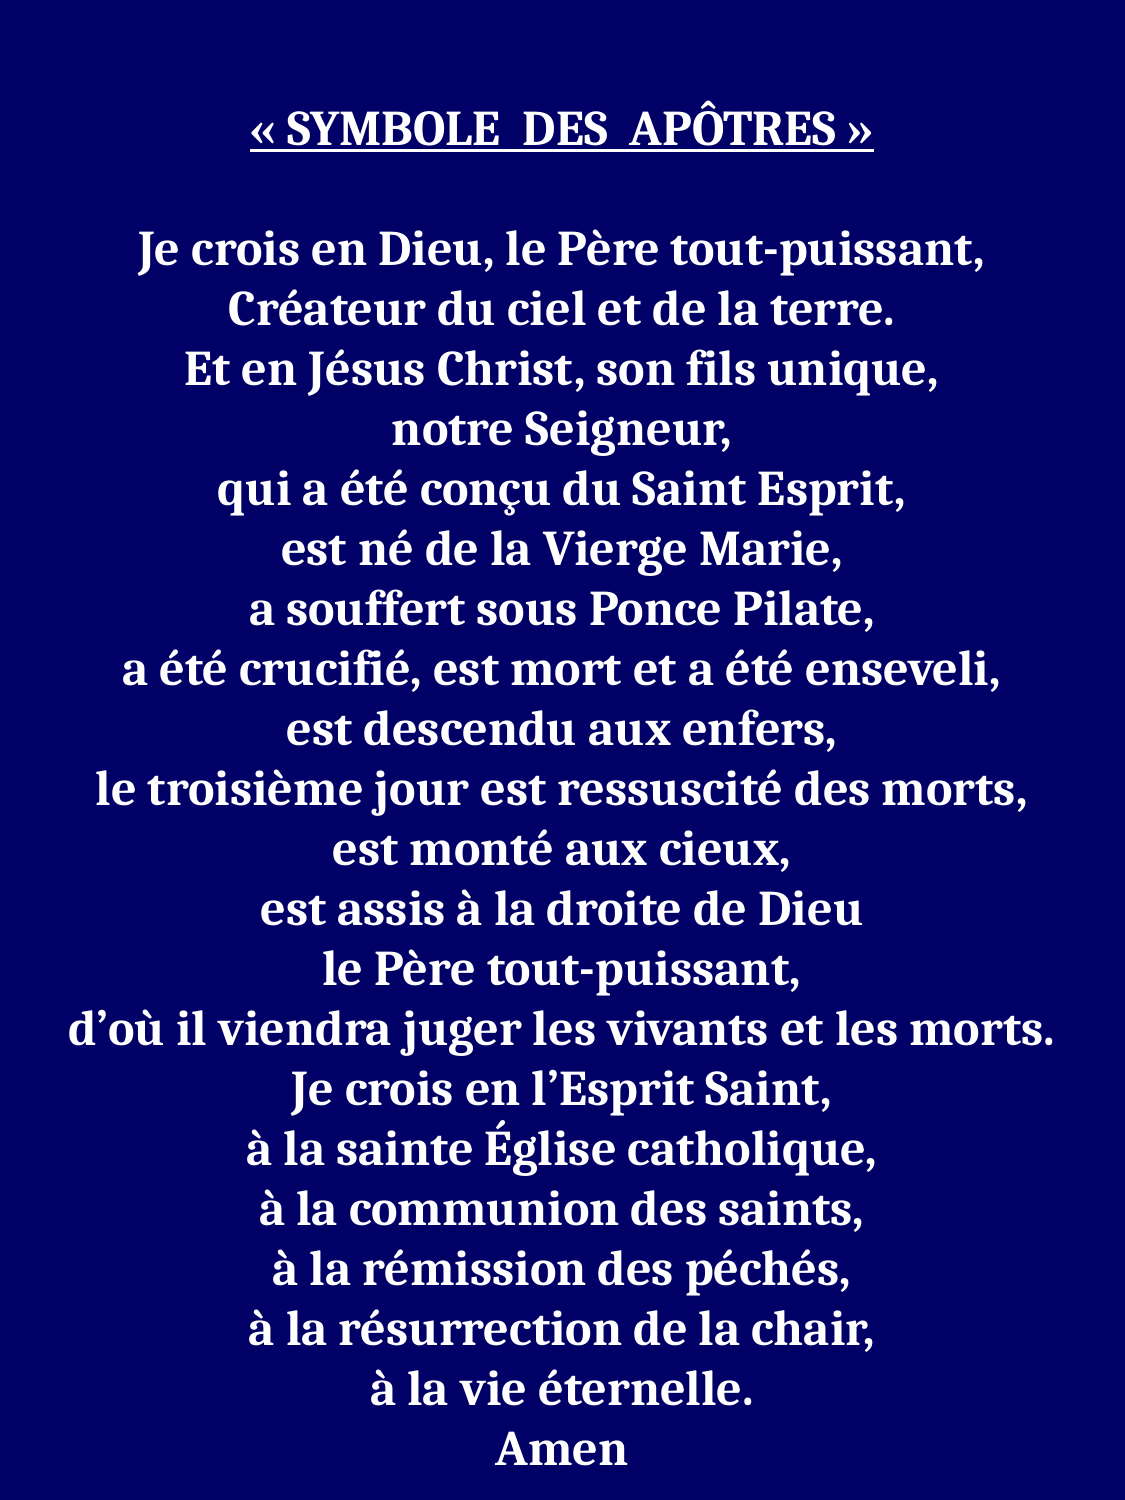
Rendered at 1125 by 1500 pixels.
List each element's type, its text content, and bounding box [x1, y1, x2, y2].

text_box « SYMBOLE DES APÔTRES » Je crois en Dieu, le Père tout-puissant, Créateur du ciel et de la terre. Et en Jésus Christ, son fils unique, notre Seigneur, qui a été conçu du Saint Esprit, est né de la Vierge Marie, a souffert sous Ponce Pilate, a été crucifié, est mort et a été enseveli, est descendu aux enfers, le troisième jour est ressuscité des morts, est monté aux cieux, est assis à la droite de Dieu le Père tout-puissant, d’où il viendra juger les vivants et les morts. Je crois en l’Esprit Saint, à la sainte Église catholique, à la communion des saints, à la rémission des péchés, à la résurrection de la chair, à la vie éternelle. Amen [42, 88, 1082, 1483]
